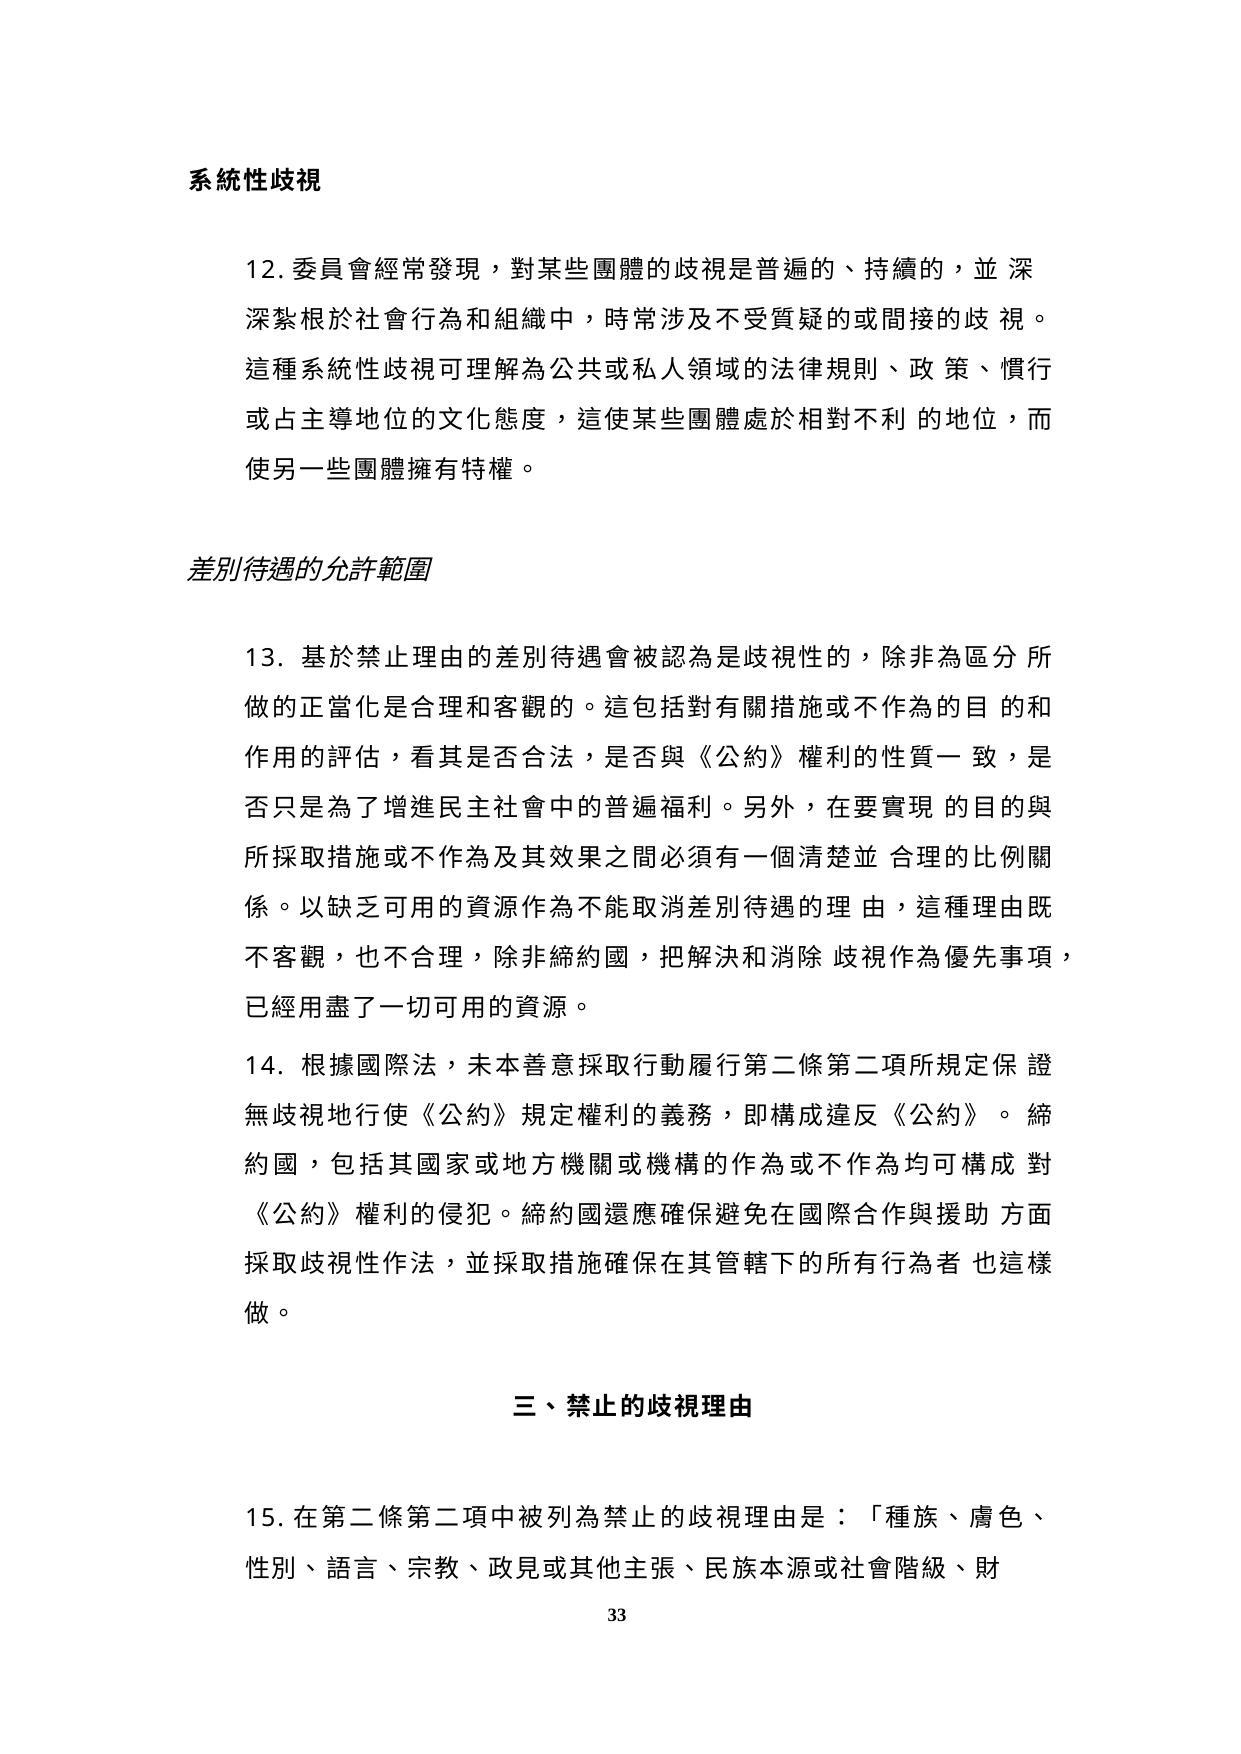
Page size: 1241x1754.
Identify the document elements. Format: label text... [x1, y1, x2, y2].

text_box 三、禁止的歧視理由 15.在第二條第二項中被列為禁止的歧視理由是：「種族、膚色、 性別、語言、宗教、政見或其他主張、民族本源或社會階級、財 [245, 1390, 1053, 1592]
text_box 13. 基於禁止理由的差別待遇會被認為是歧視性的，除非為區分 所做的正當化是合理和客觀的。這包括對有關措施或不作為的目 的和作用的評估，看其是否合法，是否與《公約》權利的性質一 致，是否只是為了增進民主社會中的普遍福利。另外，在要實現 的目的與所採取措施或不作為及其效果之間必須有一個清楚並 合理的比例關係。以缺乏可用的資源作為不能取消差別待遇的理 由，這種理由既不客觀，也不合理，除非締約國，把解決和消除 歧視作為優先事項，已經用盡了一切可用的資源。 14. 根據國際法，未本善意採取行動履行第二條第二項所規定保 證無歧視地行使《公約》規定權利的義務，即構成違反《公約》。 締約國，包括其國家或地方機關或機構的作為或不作為均可構成 對《公約》權利的侵犯。締約國還應確保避免在國際合作與援助 方面採取歧視性作法，並採取措施確保在其管轄下的所有行為者 也這樣做。 [244, 621, 1055, 1322]
text_box 系統性歧視 [189, 164, 337, 198]
text_box 33 [607, 1603, 632, 1623]
text_box 差別待遇的允許範圍 [186, 552, 456, 586]
text_box 12.委員會經常發現，對某些團體的歧視是普遍的、持續的，並 深深紮根於社會行為和組織中，時常涉及不受質疑的或間接的歧 視。這種系統性歧視可理解為公共或私人領域的法律規則、政 策、慣行或占主導地位的文化態度，這使某些團體處於相對不利 的地位，而使另一些團體擁有特權。 [245, 233, 1055, 466]
